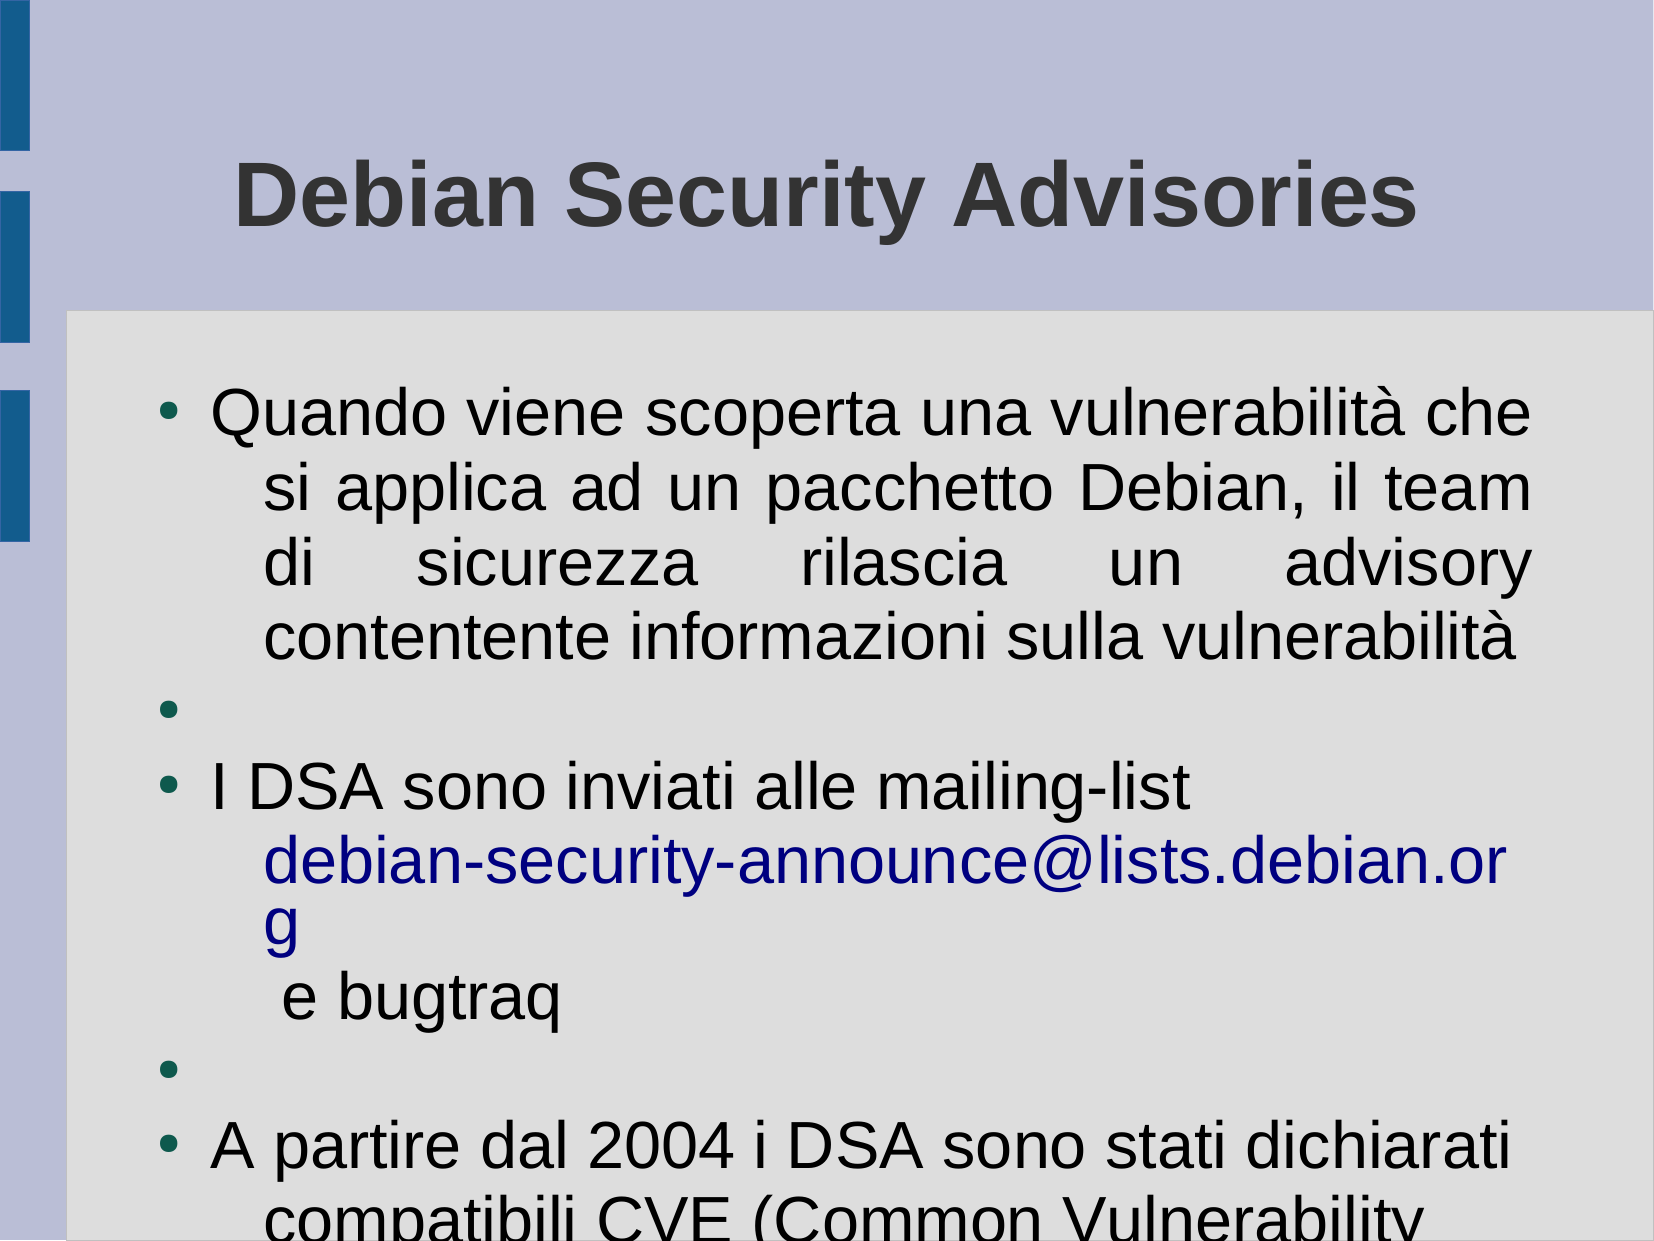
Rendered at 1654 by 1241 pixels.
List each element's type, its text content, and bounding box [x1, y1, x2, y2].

list Quando viene scoperta una vulnerabilità che si applica ad un pacchetto Debian, il team di sicurezza rilascia un advisory contentente informazioni sulla vulnerabilità I DSA sono inviati alle mailing-list debian-security-announce@lists.debian.org e bugtraq A partire dal 2004 i DSA sono stati dichiarati compatibili CVE (Common Vulnerability Exposures) [121, 375, 1534, 1208]
title Debian Security Advisories [121, 91, 1534, 299]
